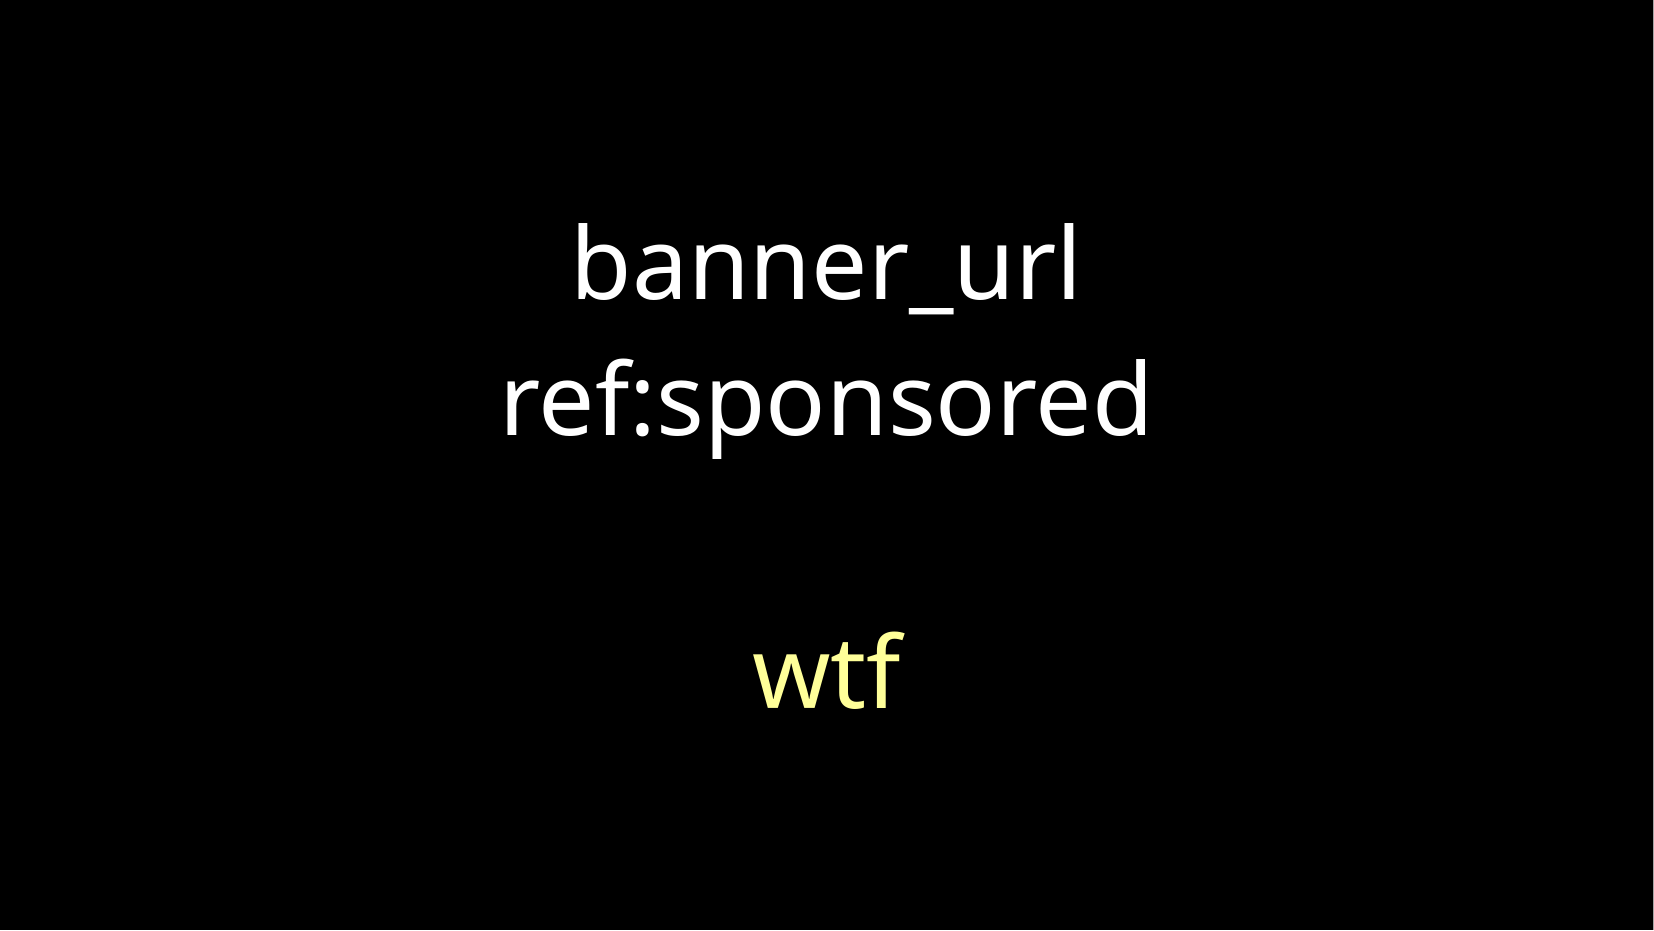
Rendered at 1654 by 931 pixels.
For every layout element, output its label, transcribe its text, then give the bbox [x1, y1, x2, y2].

subtitle banner_url ref:sponsored wtf [82, 105, 1571, 826]
